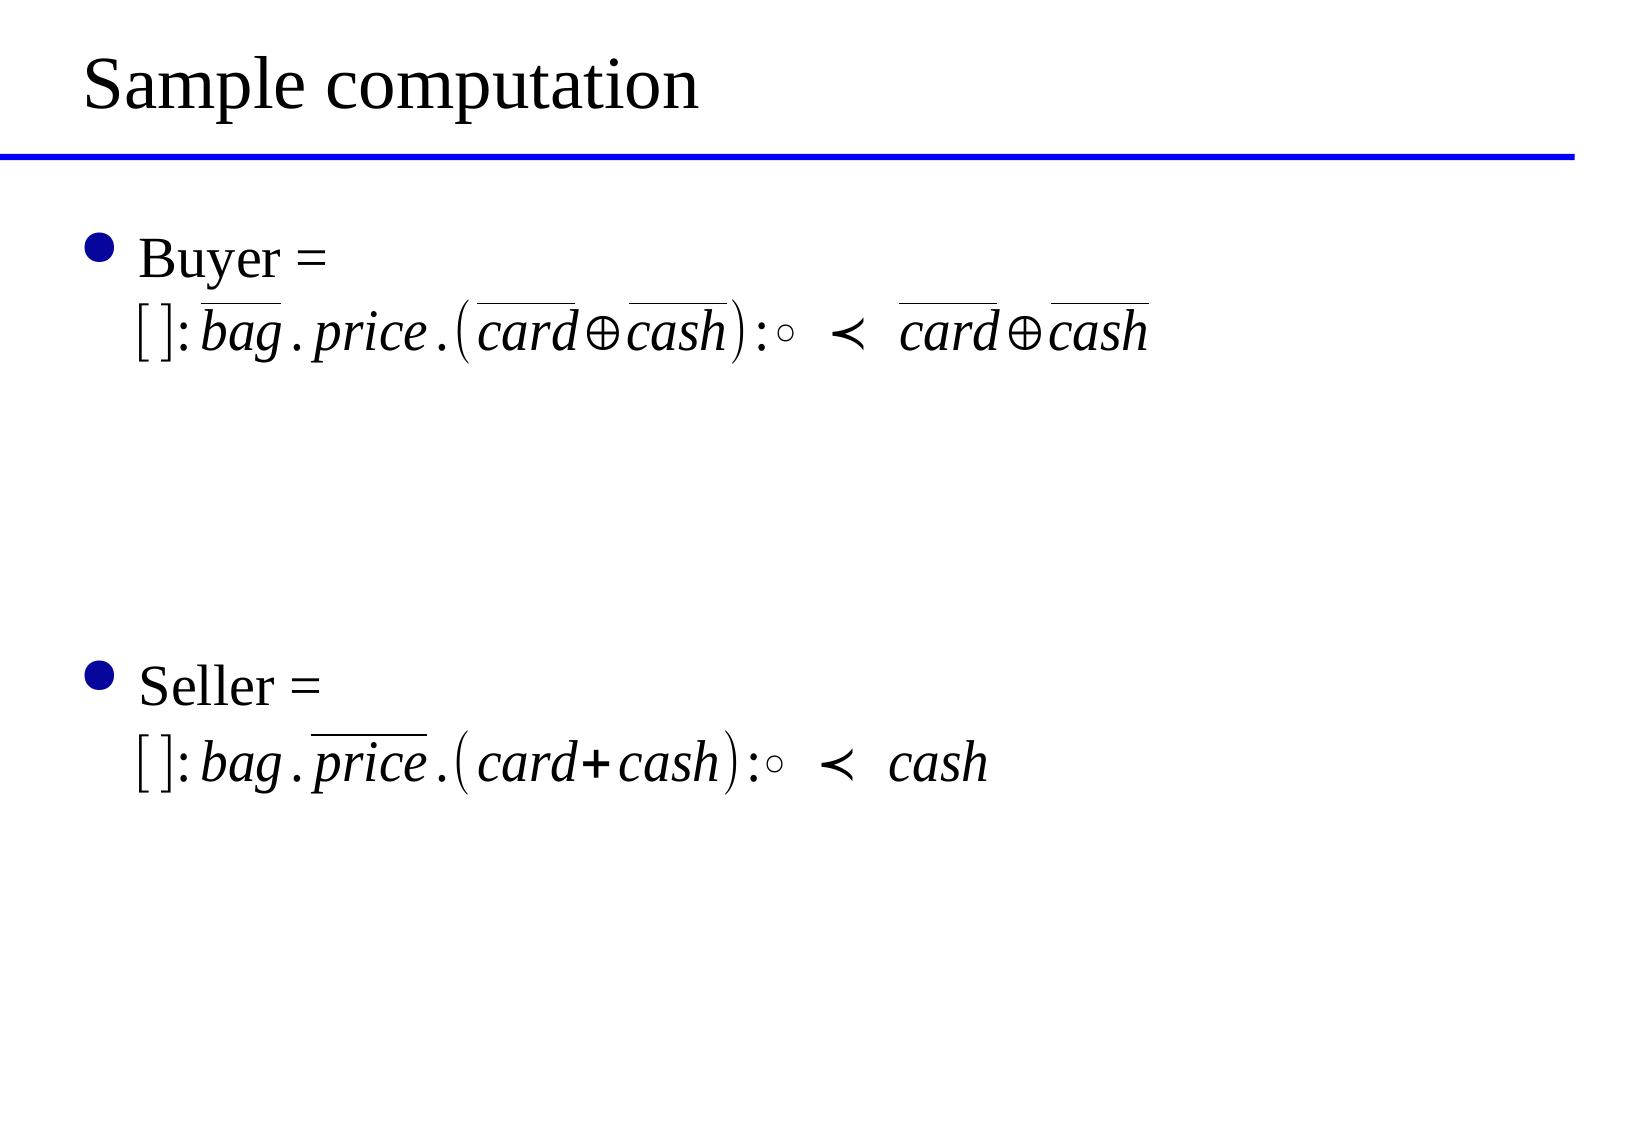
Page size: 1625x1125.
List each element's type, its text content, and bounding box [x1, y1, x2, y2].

chart [121, 726, 1005, 798]
chart [121, 295, 1165, 367]
text_box Buyer = Seller = [67, 198, 1583, 1061]
text_box Sample computation [67, 27, 1544, 131]
